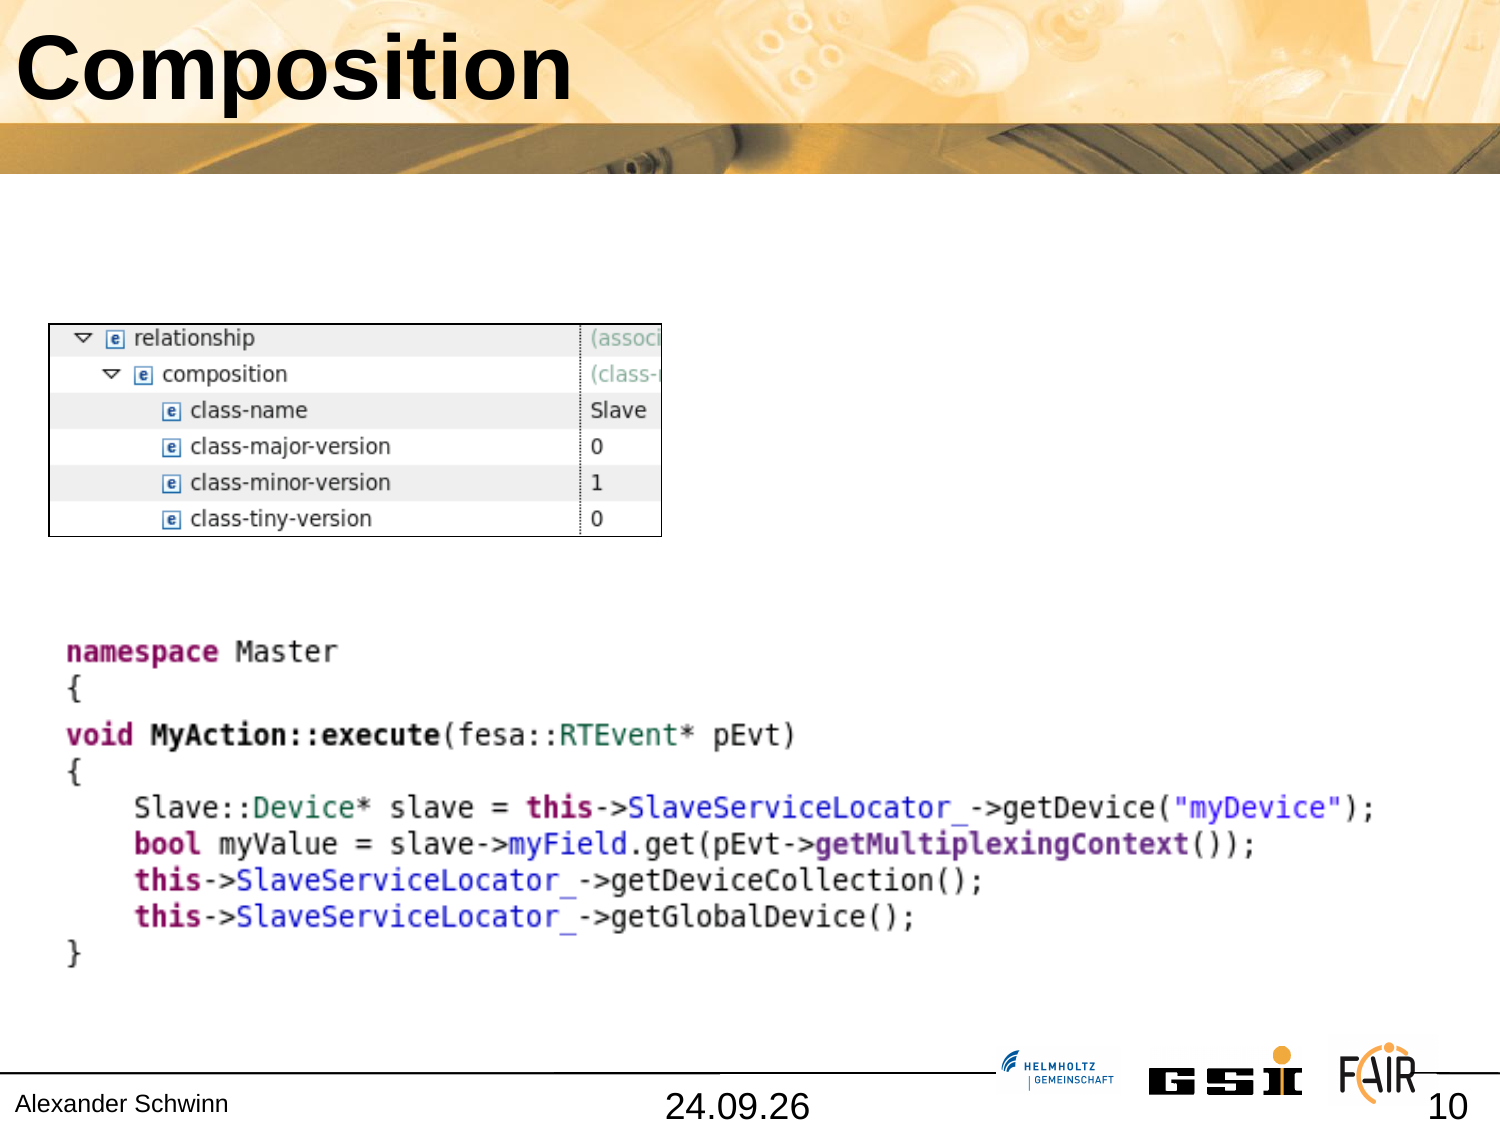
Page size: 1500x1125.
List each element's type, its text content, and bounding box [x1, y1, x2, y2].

picture [1149, 1046, 1302, 1095]
picture [50, 324, 661, 536]
picture [1328, 1034, 1439, 1106]
picture [62, 624, 1500, 998]
picture [996, 1046, 1121, 1095]
title Composition [0, 0, 1500, 126]
picture [0, 126, 1500, 175]
